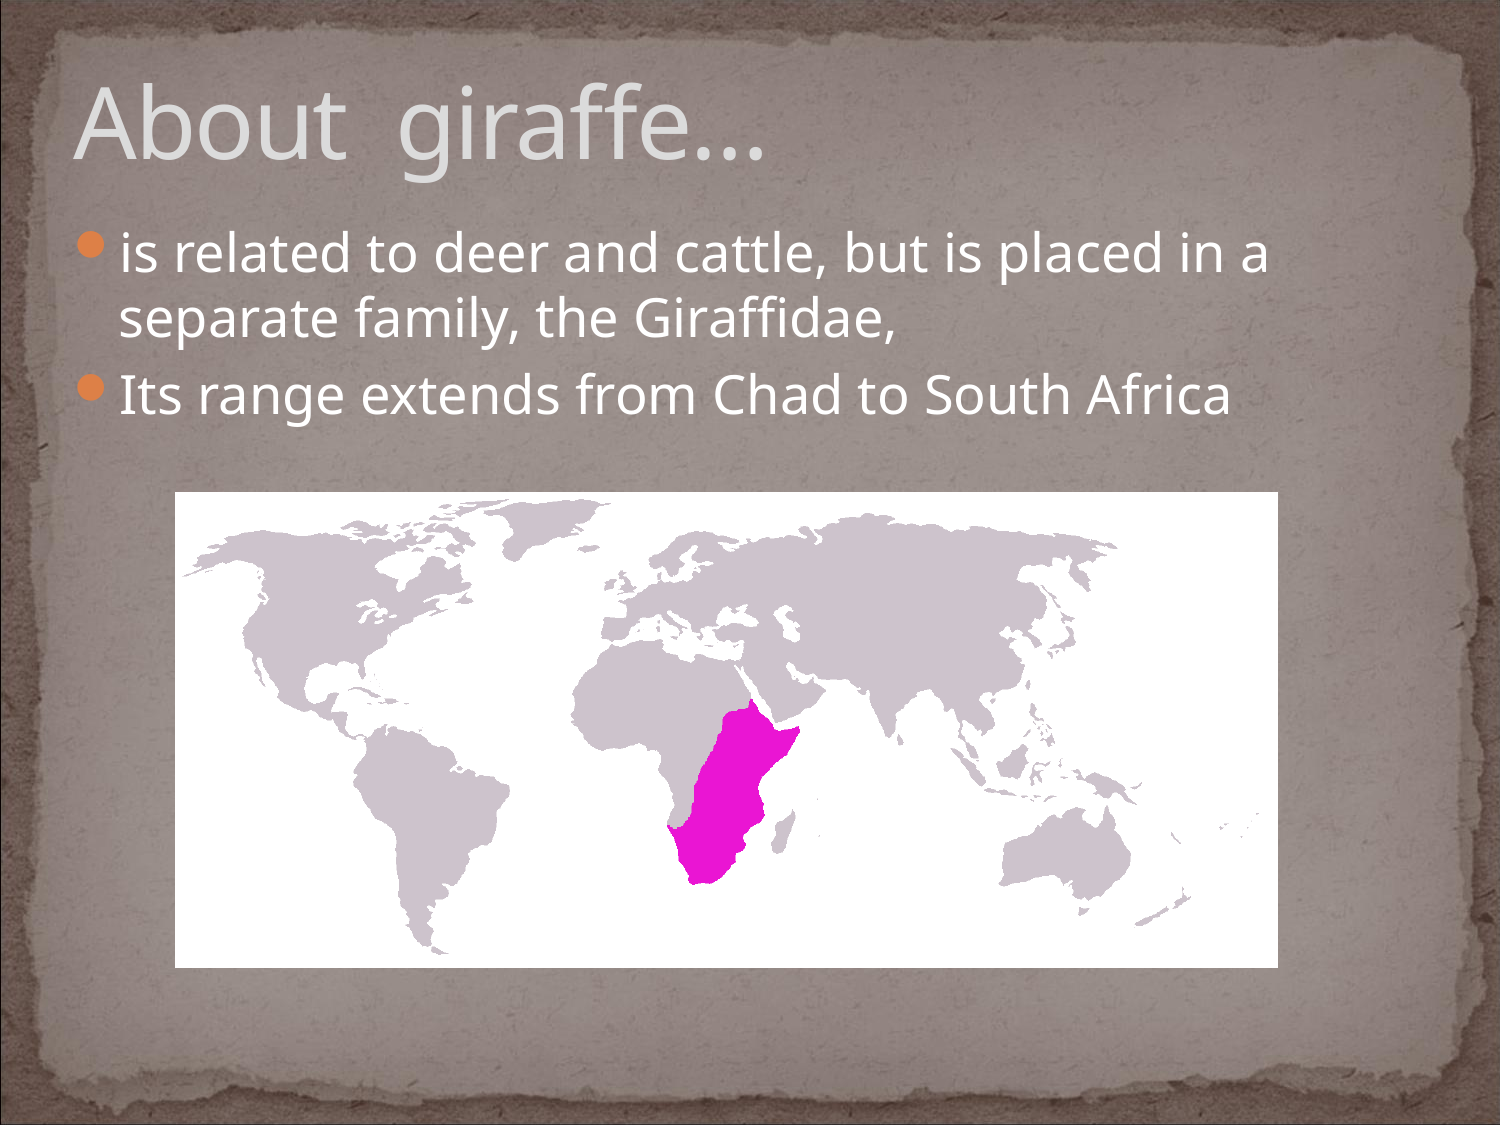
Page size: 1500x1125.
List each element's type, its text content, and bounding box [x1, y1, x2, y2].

title About giraffe… [58, 23, 1409, 188]
list is related to deer and cattle, but is placed in a separate family, the Giraffidae, Its range extends from Chad to South Africa [58, 210, 1409, 961]
picture [0, 0, 1500, 1125]
